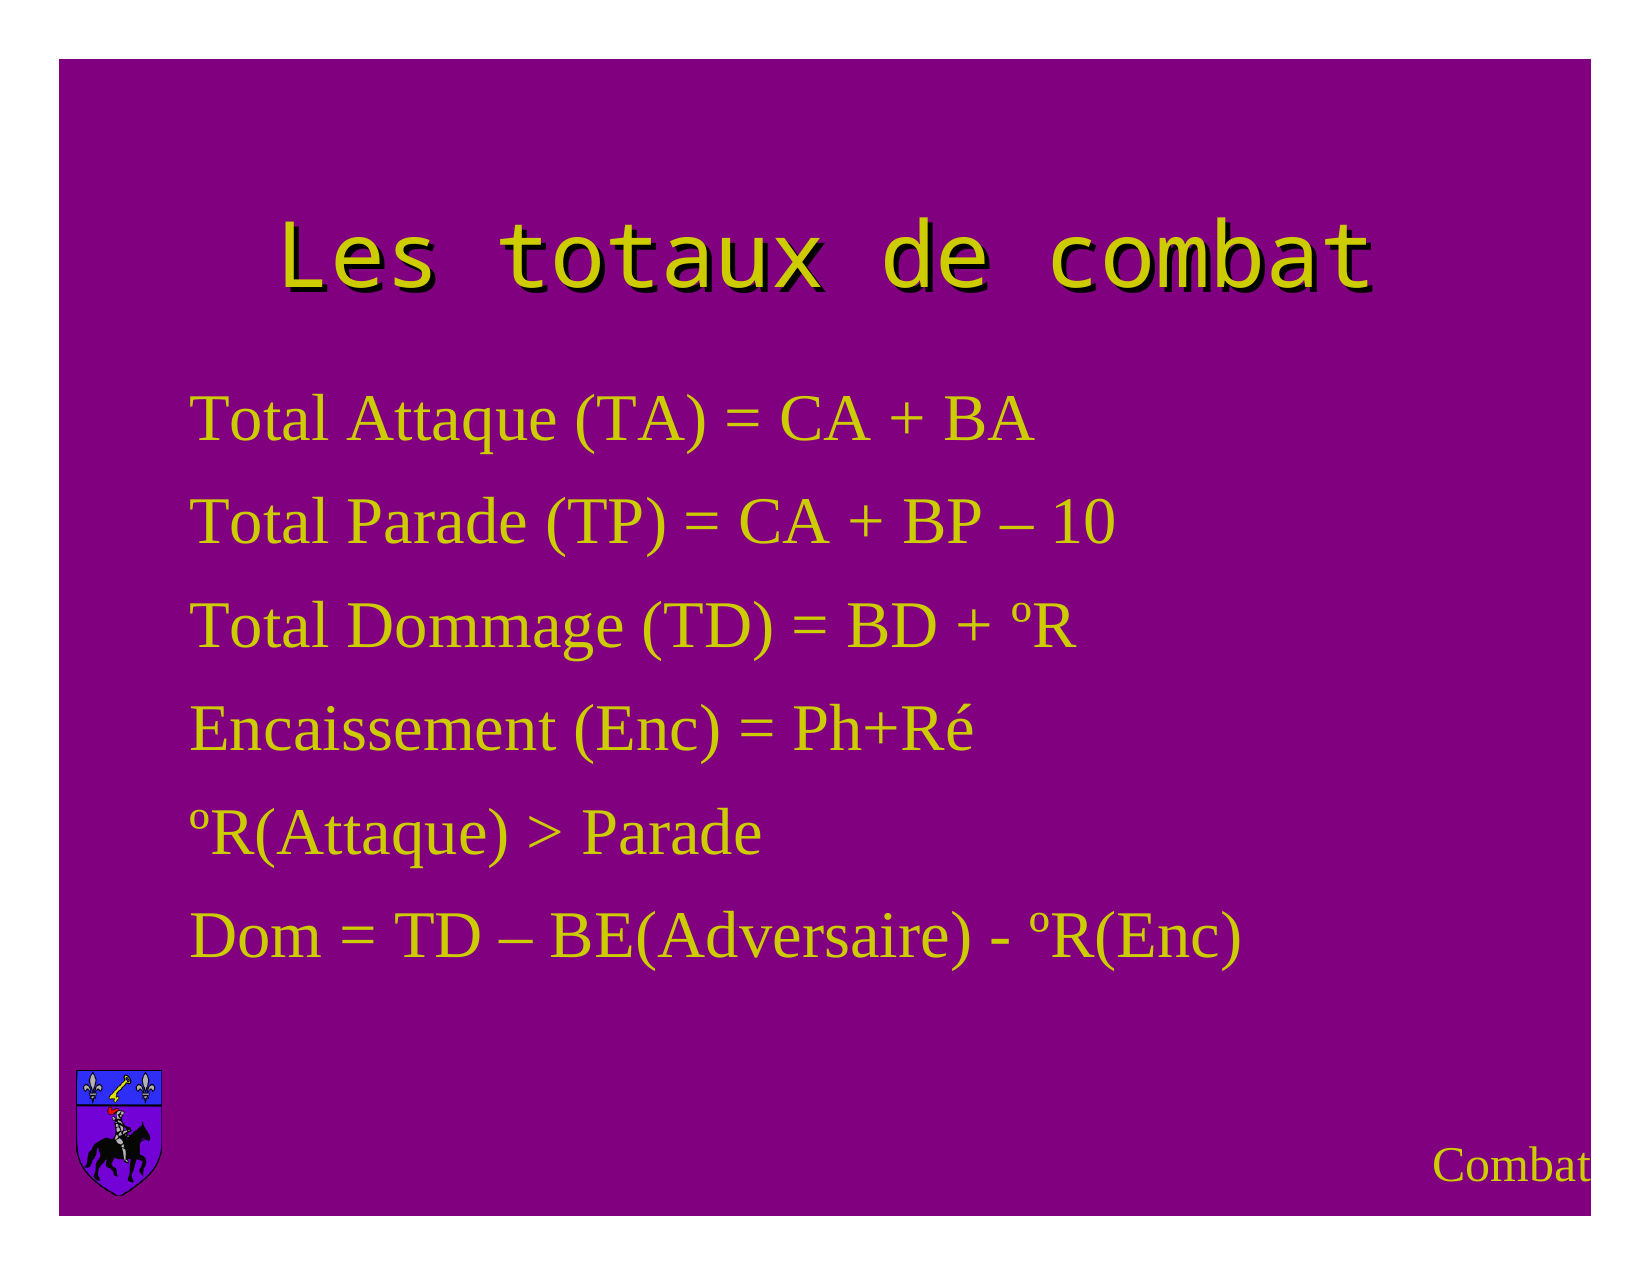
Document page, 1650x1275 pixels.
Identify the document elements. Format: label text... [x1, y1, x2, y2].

text_box Combat [1397, 1136, 1591, 1194]
title Les totaux de combat [171, 155, 1480, 349]
list Total Attaque (TA) = CA + BA Total Parade (TP) = CA + BP – 10 Total Dommage (TD) = BD + ºR Encaissement (Enc) = Ph+Ré ºR(Attaque) > Parade Dom = TD – BE(Adversaire) - ºR(Enc) [171, 380, 1480, 1110]
picture [76, 1070, 162, 1196]
